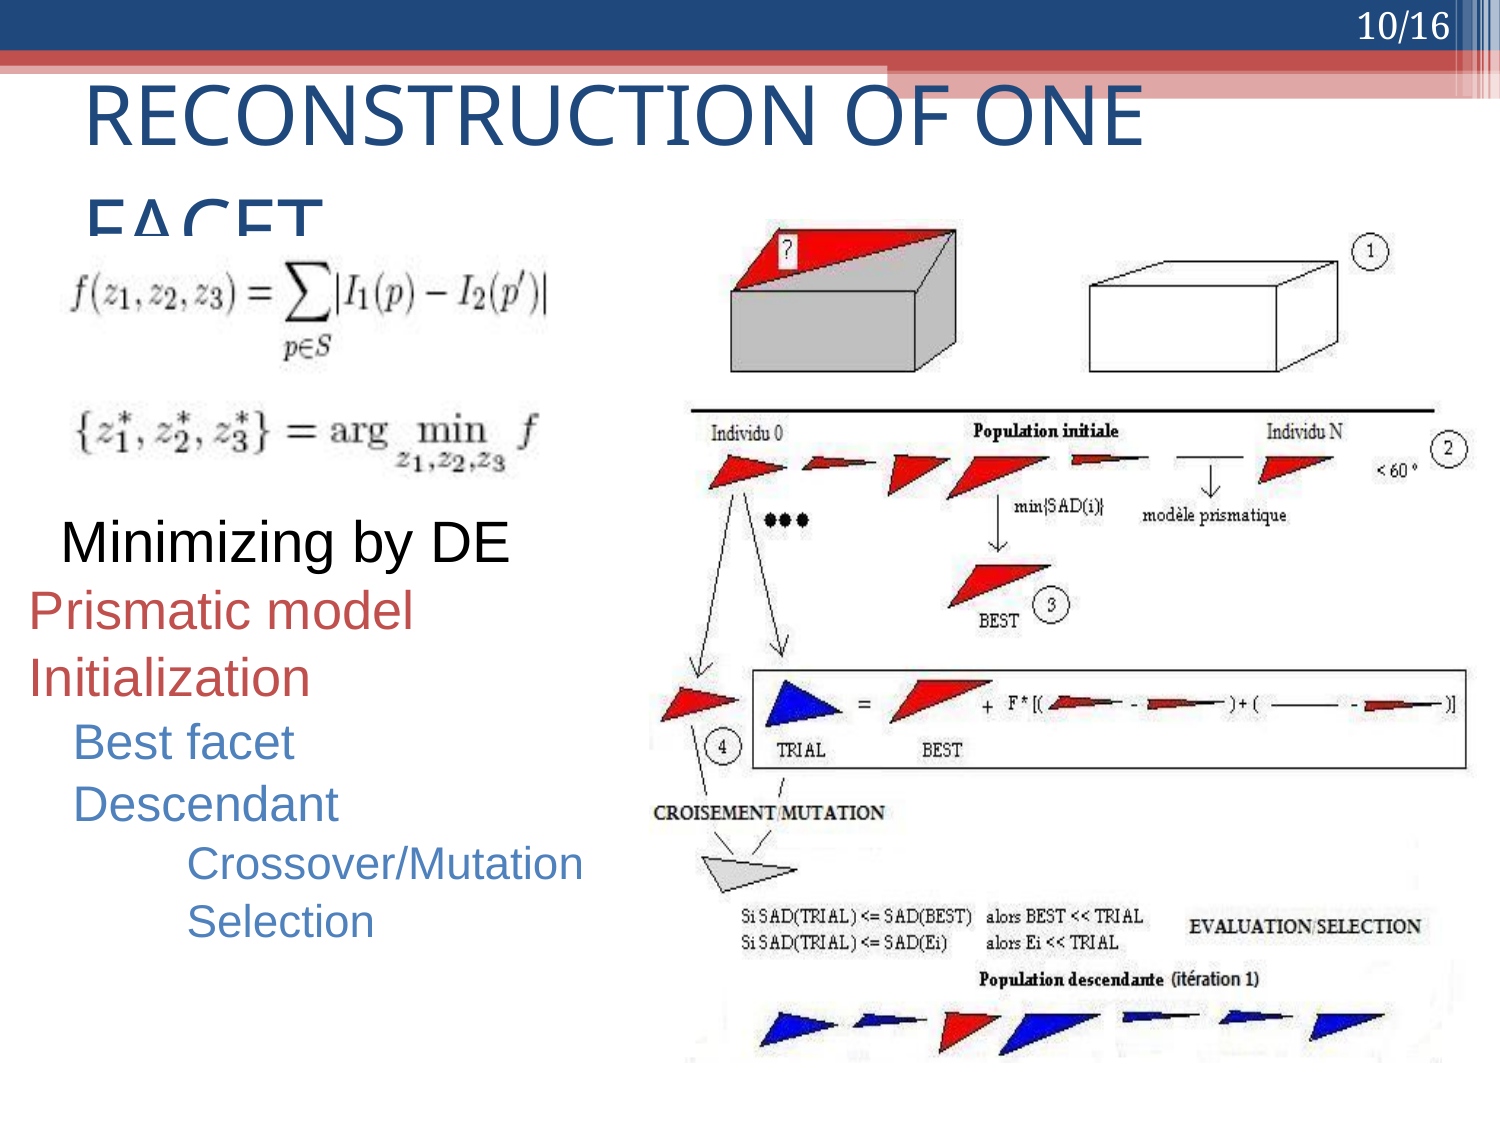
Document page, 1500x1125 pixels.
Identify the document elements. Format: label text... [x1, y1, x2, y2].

text_box <numéro>/16 [1299, 0, 1466, 61]
picture [649, 219, 1477, 1063]
list Minimizing by DE Prismatic model Initialization Best facet Descendant Crossover/Mutation Selection [0, 501, 1123, 1125]
title RECONSTRUCTION OF ONE FACET [67, 106, 1418, 235]
picture [51, 236, 591, 502]
